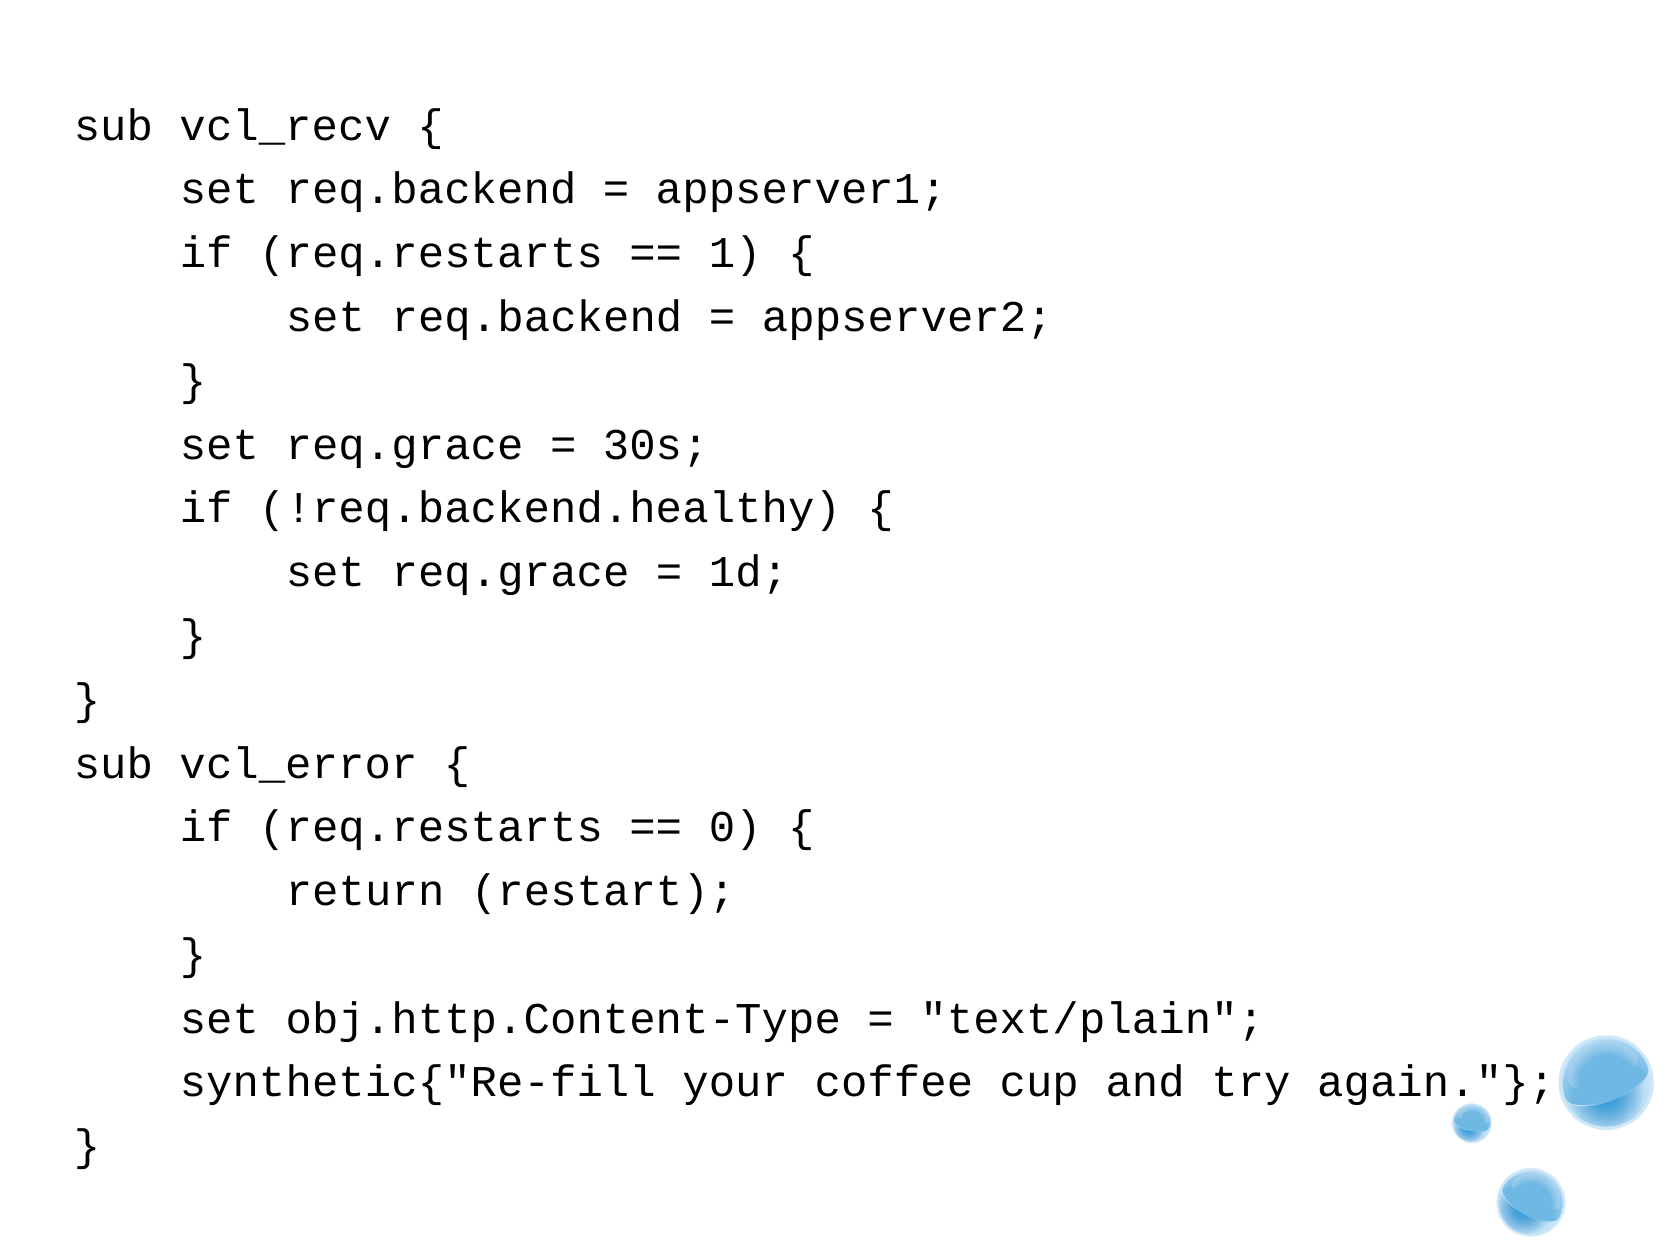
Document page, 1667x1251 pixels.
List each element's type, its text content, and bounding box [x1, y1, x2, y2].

picture [1451, 1033, 1654, 1238]
list sub vcl_recv { set req.backend = appserver1; if (req.restarts == 1) { set req.backend = appserver2; } set req.grace = 30s; if (!req.backend.healthy) { set req.grace = 1d; } } sub vcl_error { if (req.restarts == 0) { return (restart); } set obj.http.Content-Type = "text/plain"; synthetic{"Re-fill your coffee cup and try again."}; } [59, 88, 1595, 1187]
